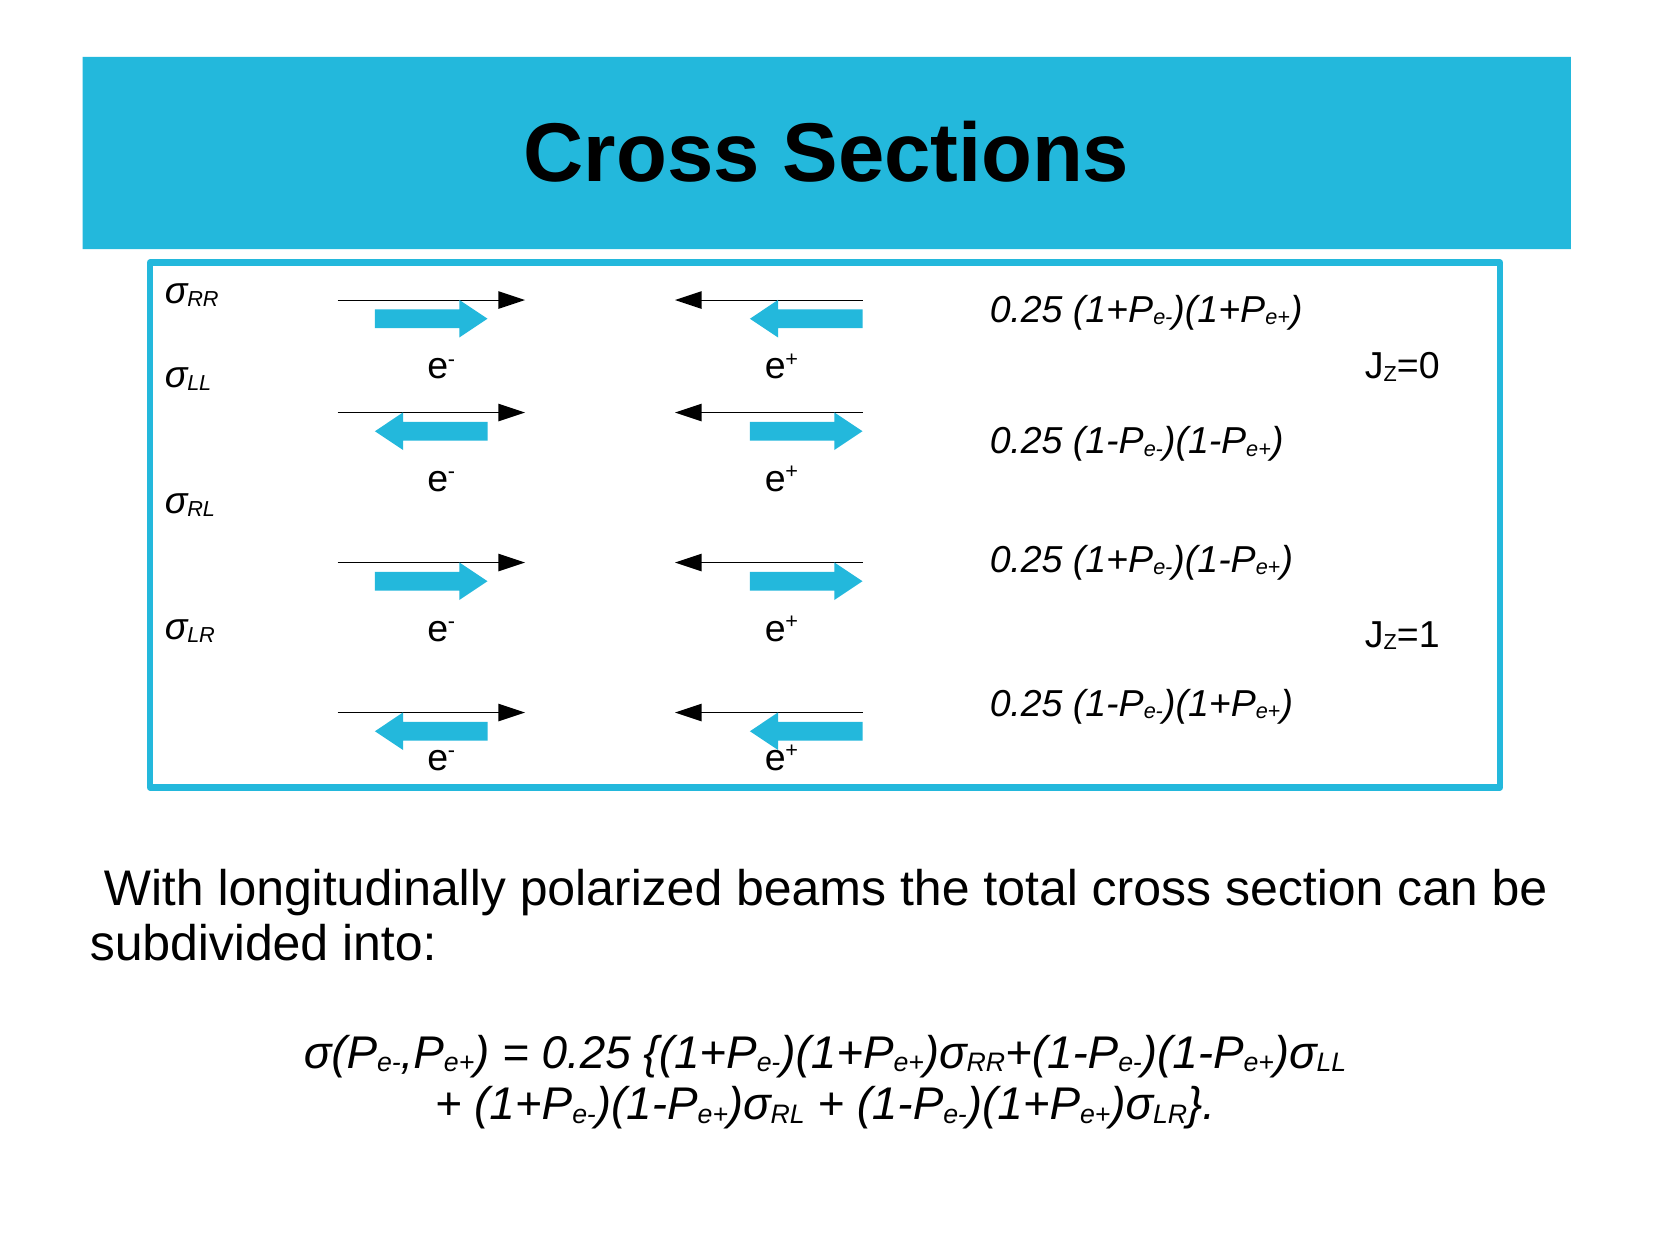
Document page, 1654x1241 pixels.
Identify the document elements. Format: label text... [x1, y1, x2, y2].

text_box 0.25 (1+Pe-)(1+Pe+) [975, 280, 1351, 350]
text_box JZ=1 [1350, 605, 1501, 676]
text_box e- [412, 450, 526, 509]
text_box With longitudinally polarized beams the total cross section can be subdivided into: σ(Pe-,Pe+) = 0.25 {(1+Pe-)(1+Pe+)σRR+(1-Pe-)(1-Pe+)σLL + (1+Pe-)(1-Pe+)σRL + (1-Pe-)(1+Pe+)σLR}. [75, 852, 1576, 1168]
text_box e+ [750, 337, 863, 396]
text_box e+ [750, 729, 863, 788]
title Cross Sections [82, 56, 1571, 250]
text_box 0.25 (1-Pe-)(1-Pe+) [975, 412, 1351, 482]
text_box e+ [750, 600, 863, 659]
text_box 0.25 (1-Pe-)(1+Pe+) [975, 675, 1351, 745]
text_box σRR σLL σRL σLR [150, 262, 263, 717]
text_box e- [412, 337, 526, 396]
text_box JZ=0 [1350, 337, 1501, 407]
text_box e- [412, 600, 526, 659]
text_box [150, 262, 1501, 788]
text_box e- [412, 729, 526, 788]
text_box e+ [750, 450, 863, 509]
text_box 0.25 (1+Pe-)(1-Pe+) [975, 530, 1351, 601]
